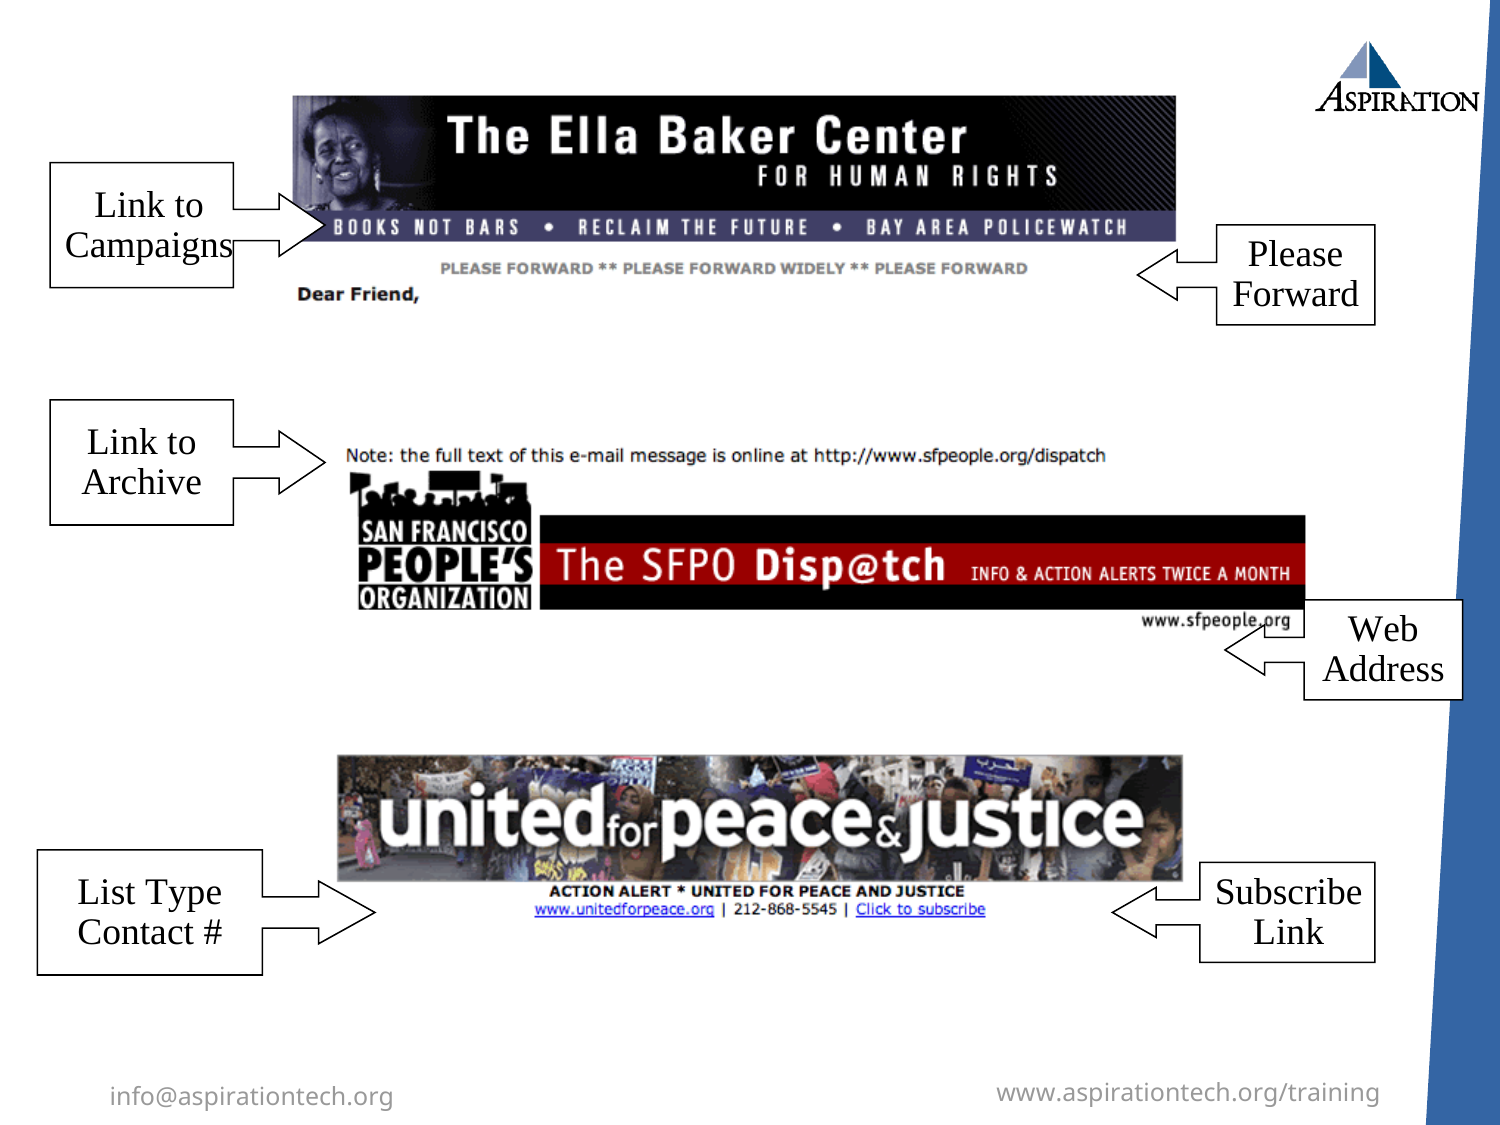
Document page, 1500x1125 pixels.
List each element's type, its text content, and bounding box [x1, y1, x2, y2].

picture [324, 749, 1198, 931]
text_box Link to Campaigns [50, 162, 326, 288]
text_box Web Address [1224, 599, 1463, 700]
picture [287, 87, 1185, 317]
picture [1315, 41, 1480, 120]
text_box List Type Contact # [37, 849, 375, 976]
picture [337, 437, 1313, 641]
text_box Link to Archive [50, 399, 326, 526]
picture [1157, 925, 1198, 931]
text_box Please Forward [1137, 224, 1375, 325]
text_box Subscribe Link [1112, 862, 1375, 963]
